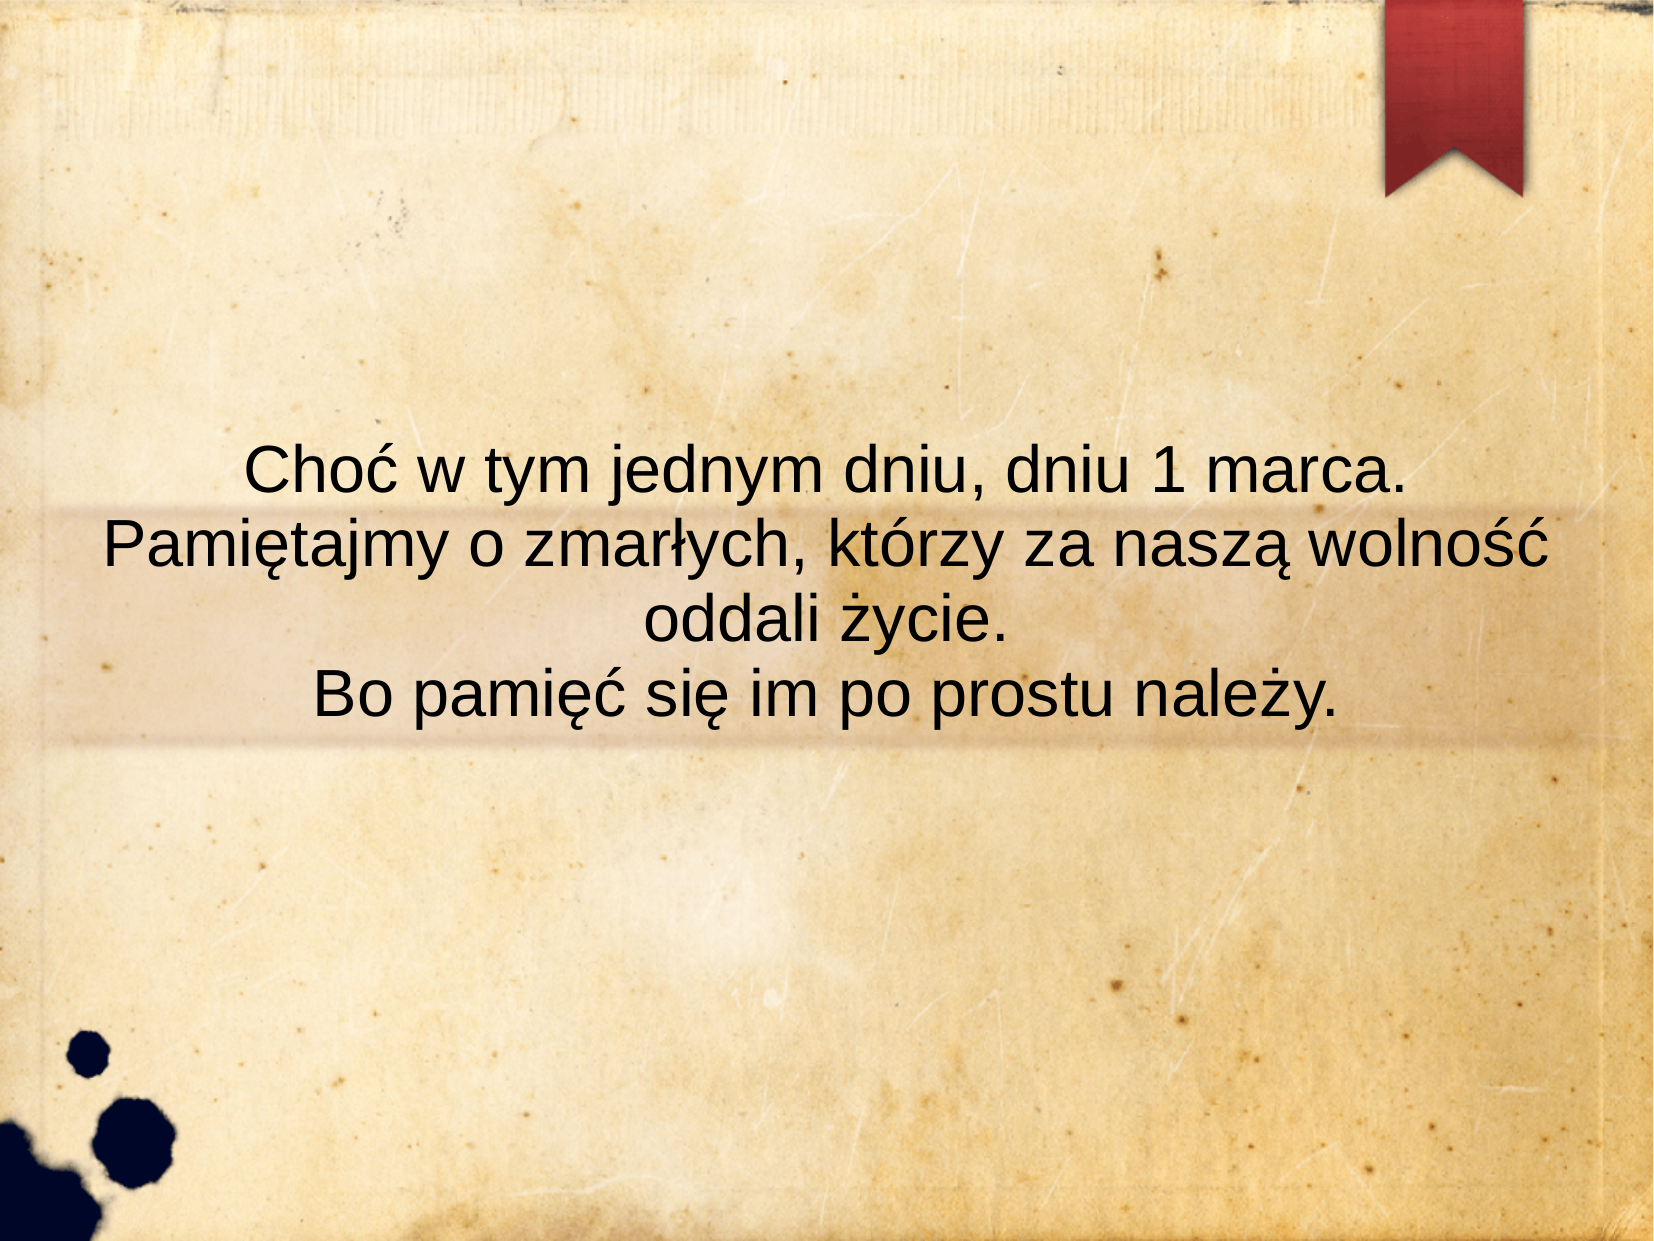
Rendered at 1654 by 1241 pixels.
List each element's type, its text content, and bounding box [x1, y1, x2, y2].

picture [0, 0, 1654, 1241]
subtitle Choć w tym jednym dniu, dniu 1 marca. Pamiętajmy o zmarłych, którzy za naszą wolność oddali życie. Bo pamięć się im po prostu należy. [82, 138, 1571, 1099]
